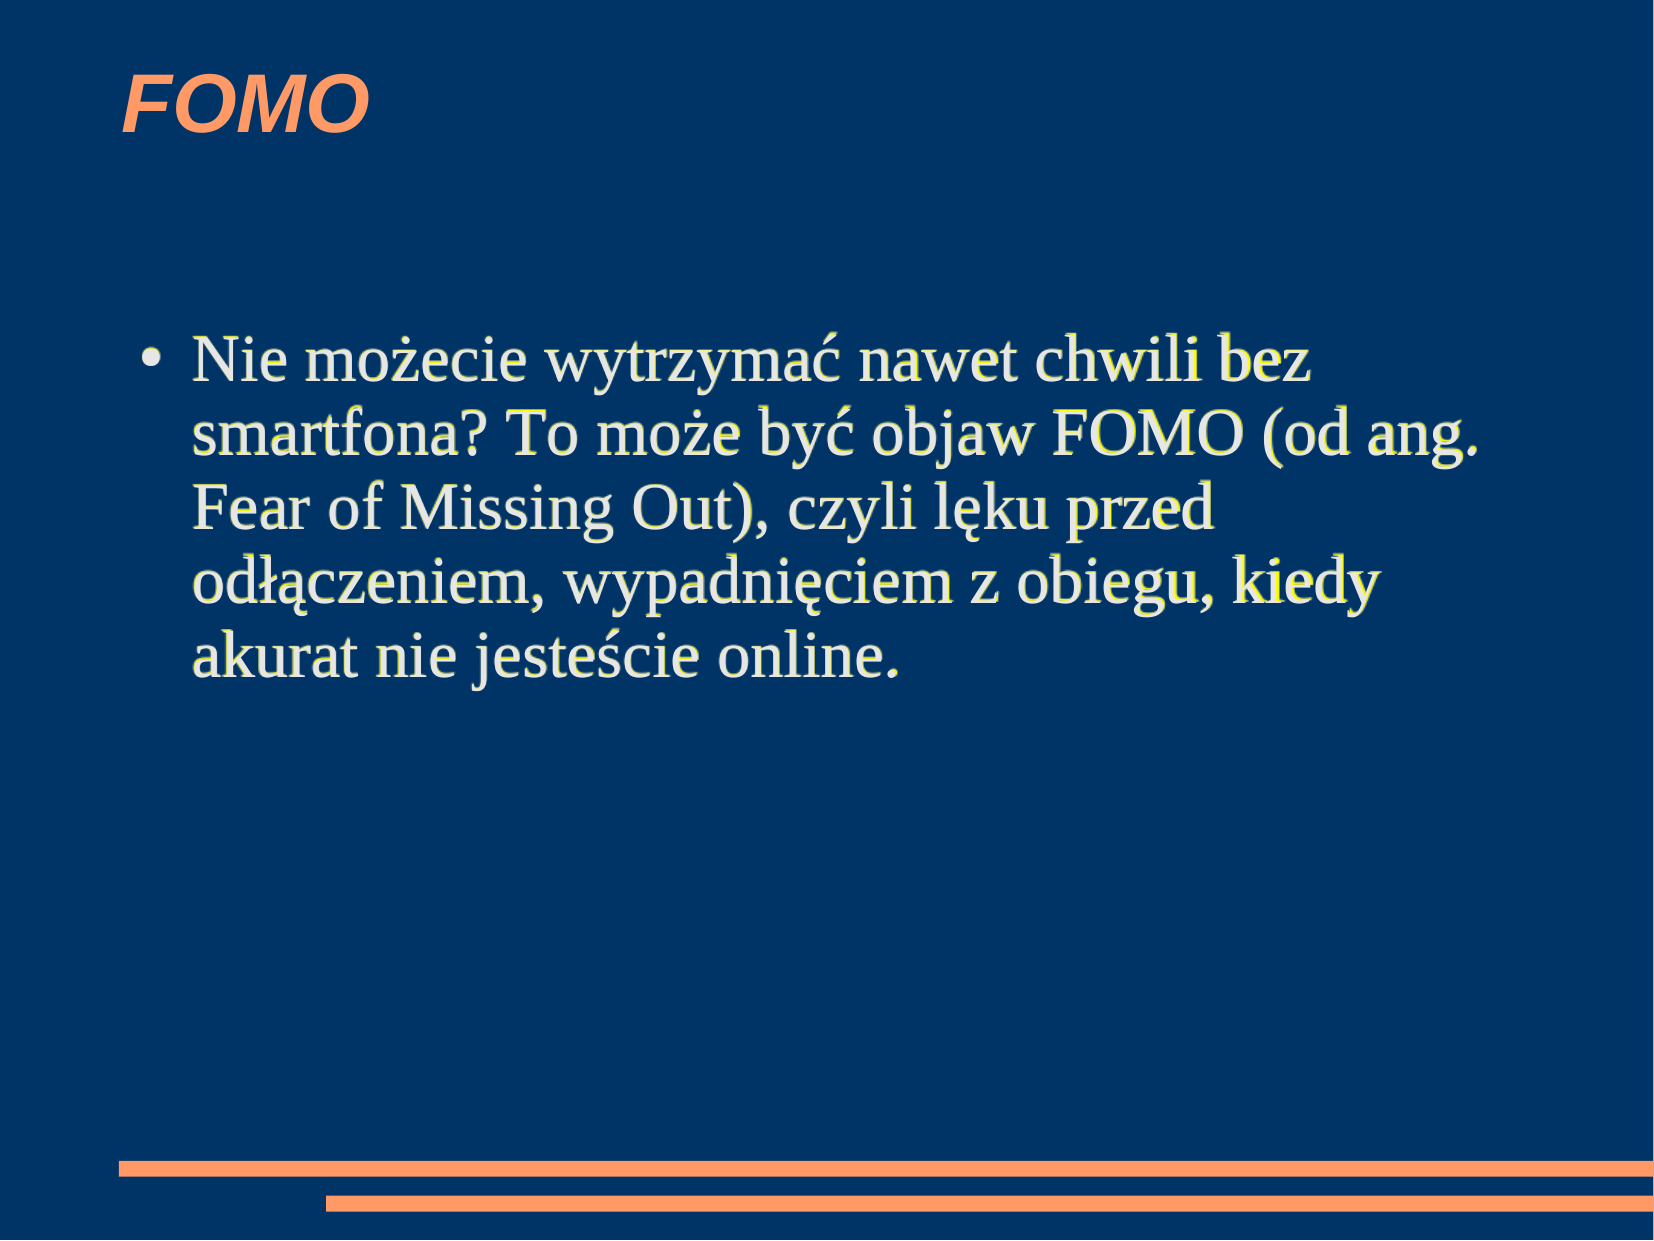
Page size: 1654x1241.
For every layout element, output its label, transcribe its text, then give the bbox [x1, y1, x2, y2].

list Nie możecie wytrzymać nawet chwili bez smartfona? To może być objaw FOMO (od ang. Fear of Missing Out), czyli lęku przed odłączeniem, wypadnięciem z obiegu, kiedy akurat nie jesteście online. [121, 321, 1561, 1132]
title FOMO [121, 46, 1534, 254]
